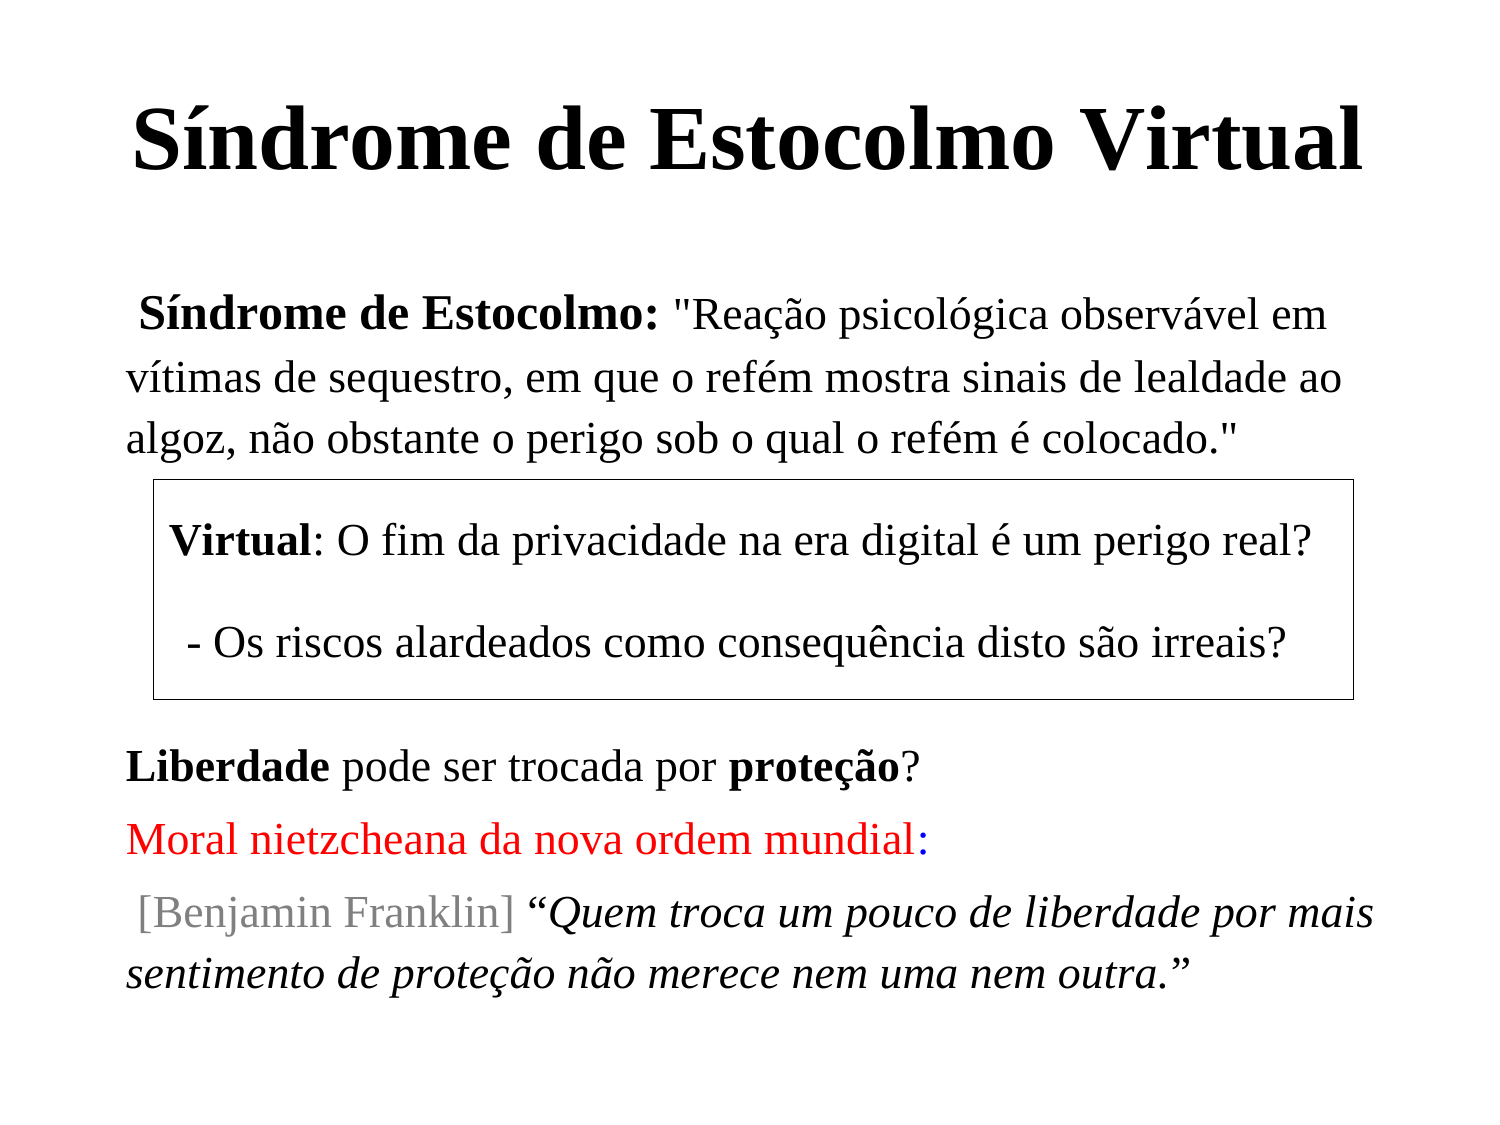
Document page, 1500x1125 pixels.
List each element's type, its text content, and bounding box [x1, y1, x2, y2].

text_box Síndrome de Estocolmo: "Reação psicológica observável em vítimas de sequestro, em que o refém mostra sinais de lealdade ao algoz, não obstante o perigo sob o qual o refém é colocado." Virtual: O fim da privacidade na era digital é um perigo real? - Os riscos alardeados como consequência disto são irreais? Liberdade pode ser trocada por proteção? Moral nietzcheana da nova ordem mundial: [Benjamin Franklin] “Quem troca um pouco de liberdade por mais sentimento de proteção não merece nem uma nem outra.” [125, 274, 1442, 999]
title Síndrome de Estocolmo Virtual [64, 63, 1432, 214]
